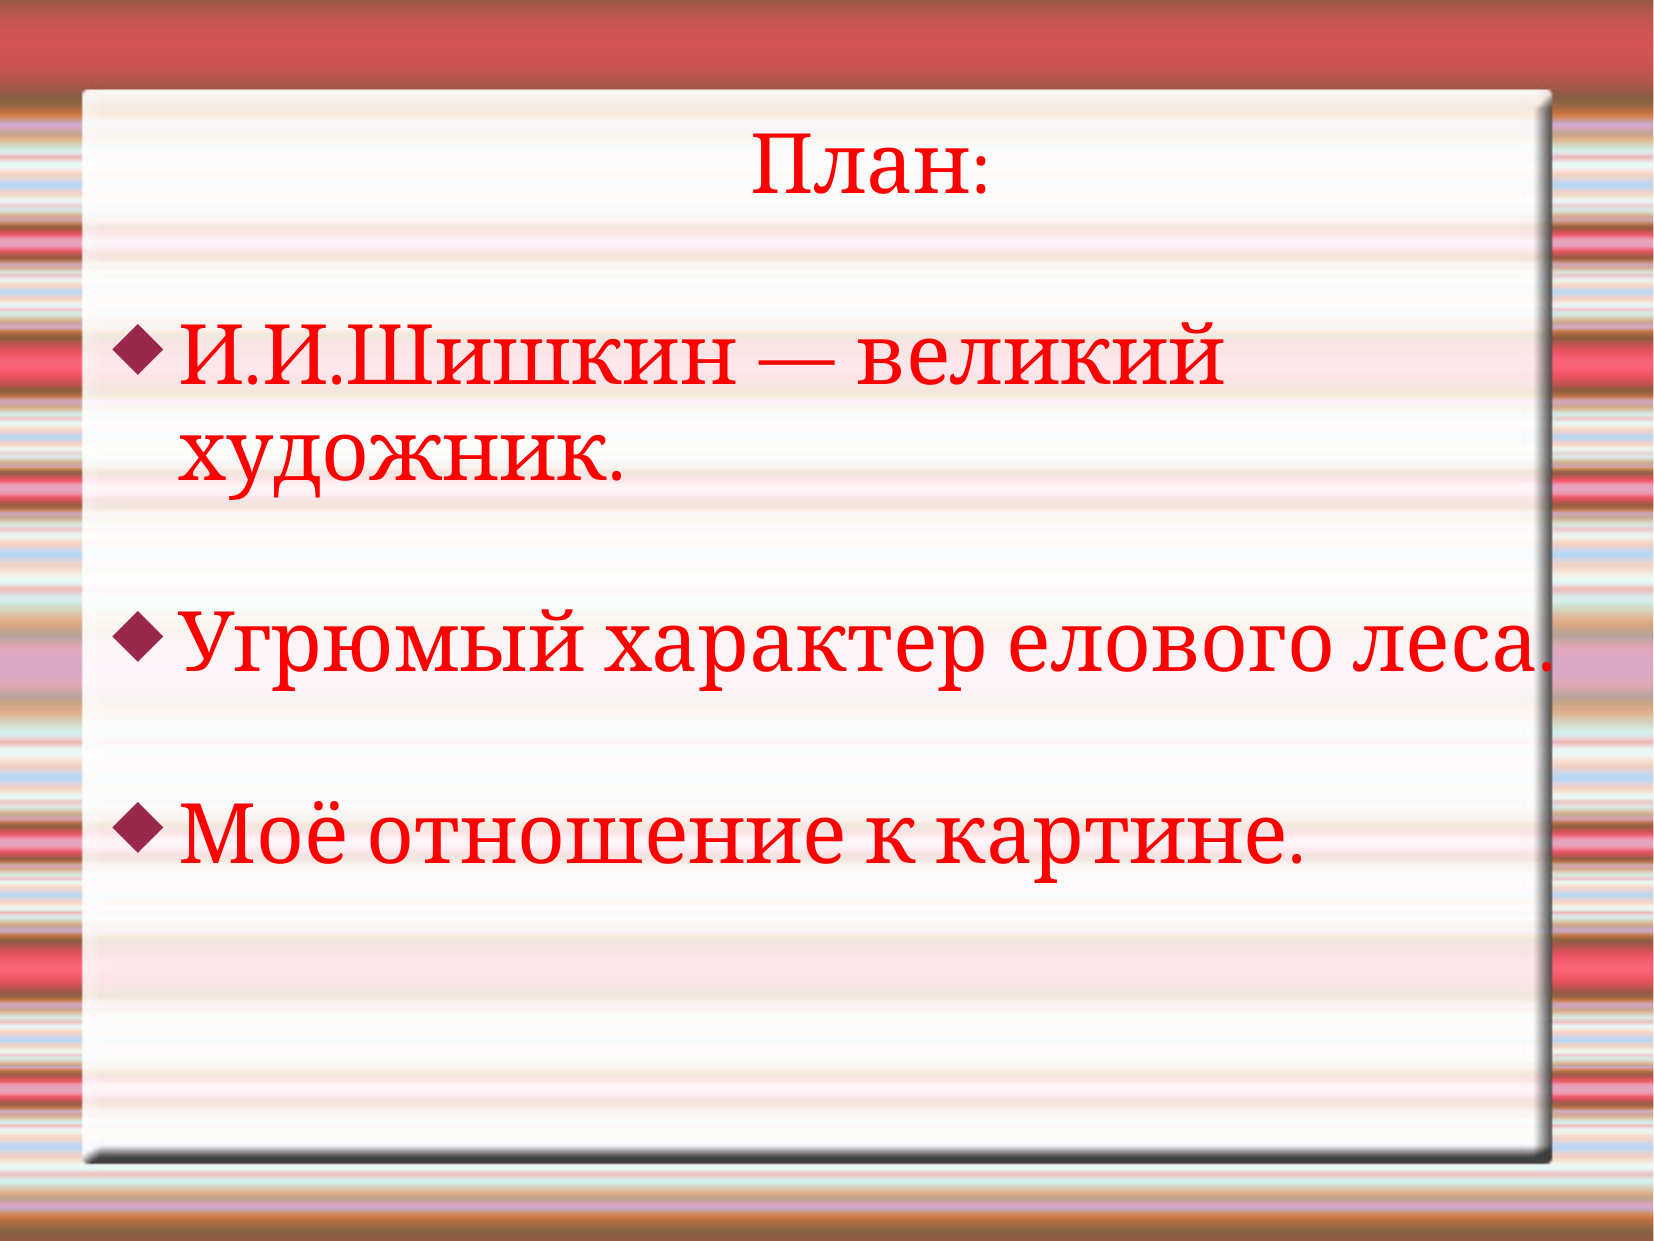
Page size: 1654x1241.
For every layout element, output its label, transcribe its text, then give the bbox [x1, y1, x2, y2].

picture [0, 0, 1654, 1241]
list План: И.И.Шишкин — великий художник. Угрюмый характер елового леса. Моё отношение к картине. [95, 118, 1565, 945]
